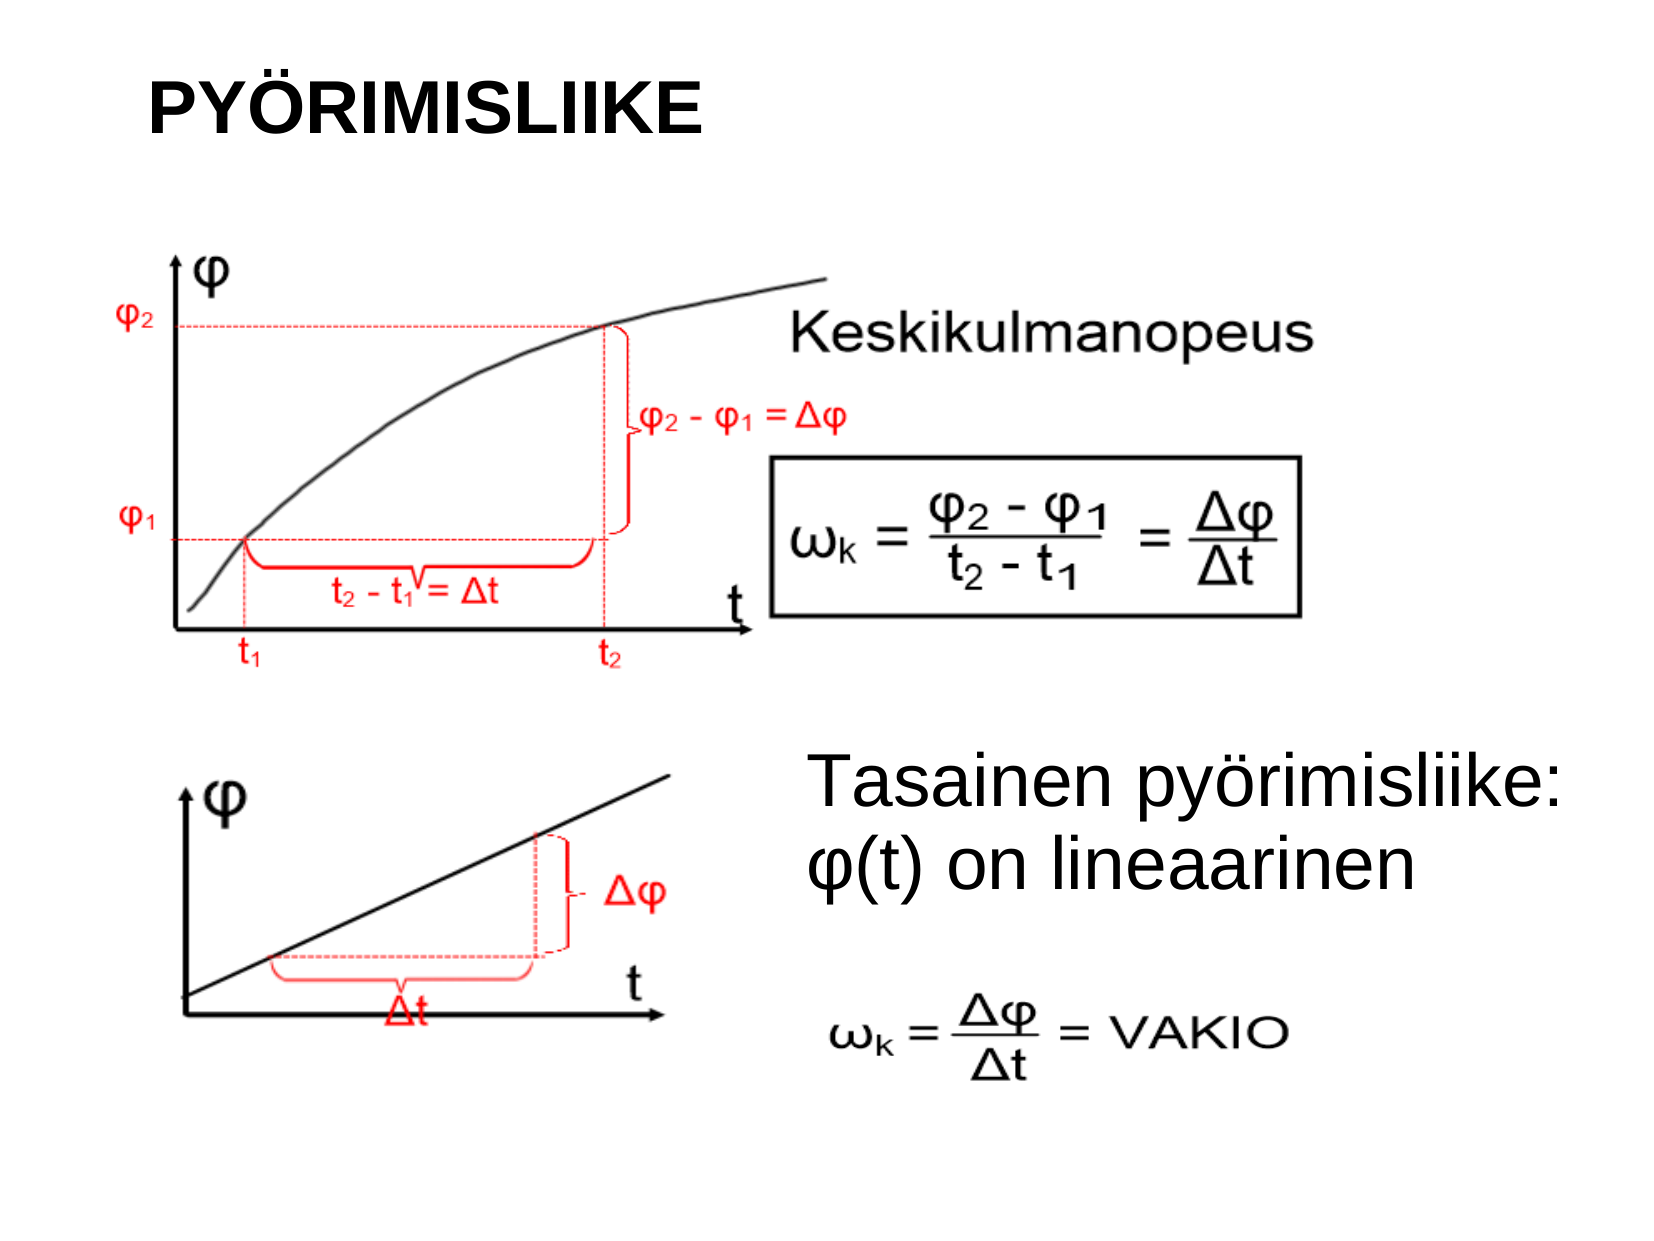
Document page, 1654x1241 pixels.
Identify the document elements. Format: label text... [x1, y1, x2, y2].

picture [153, 744, 703, 1056]
picture [779, 968, 1394, 1097]
text_box Tasainen pyörimisliike: φ(t) on lineaarinen [791, 731, 1583, 922]
picture [70, 221, 1431, 697]
text_box PYÖRIMISLIIKE [132, 59, 875, 158]
